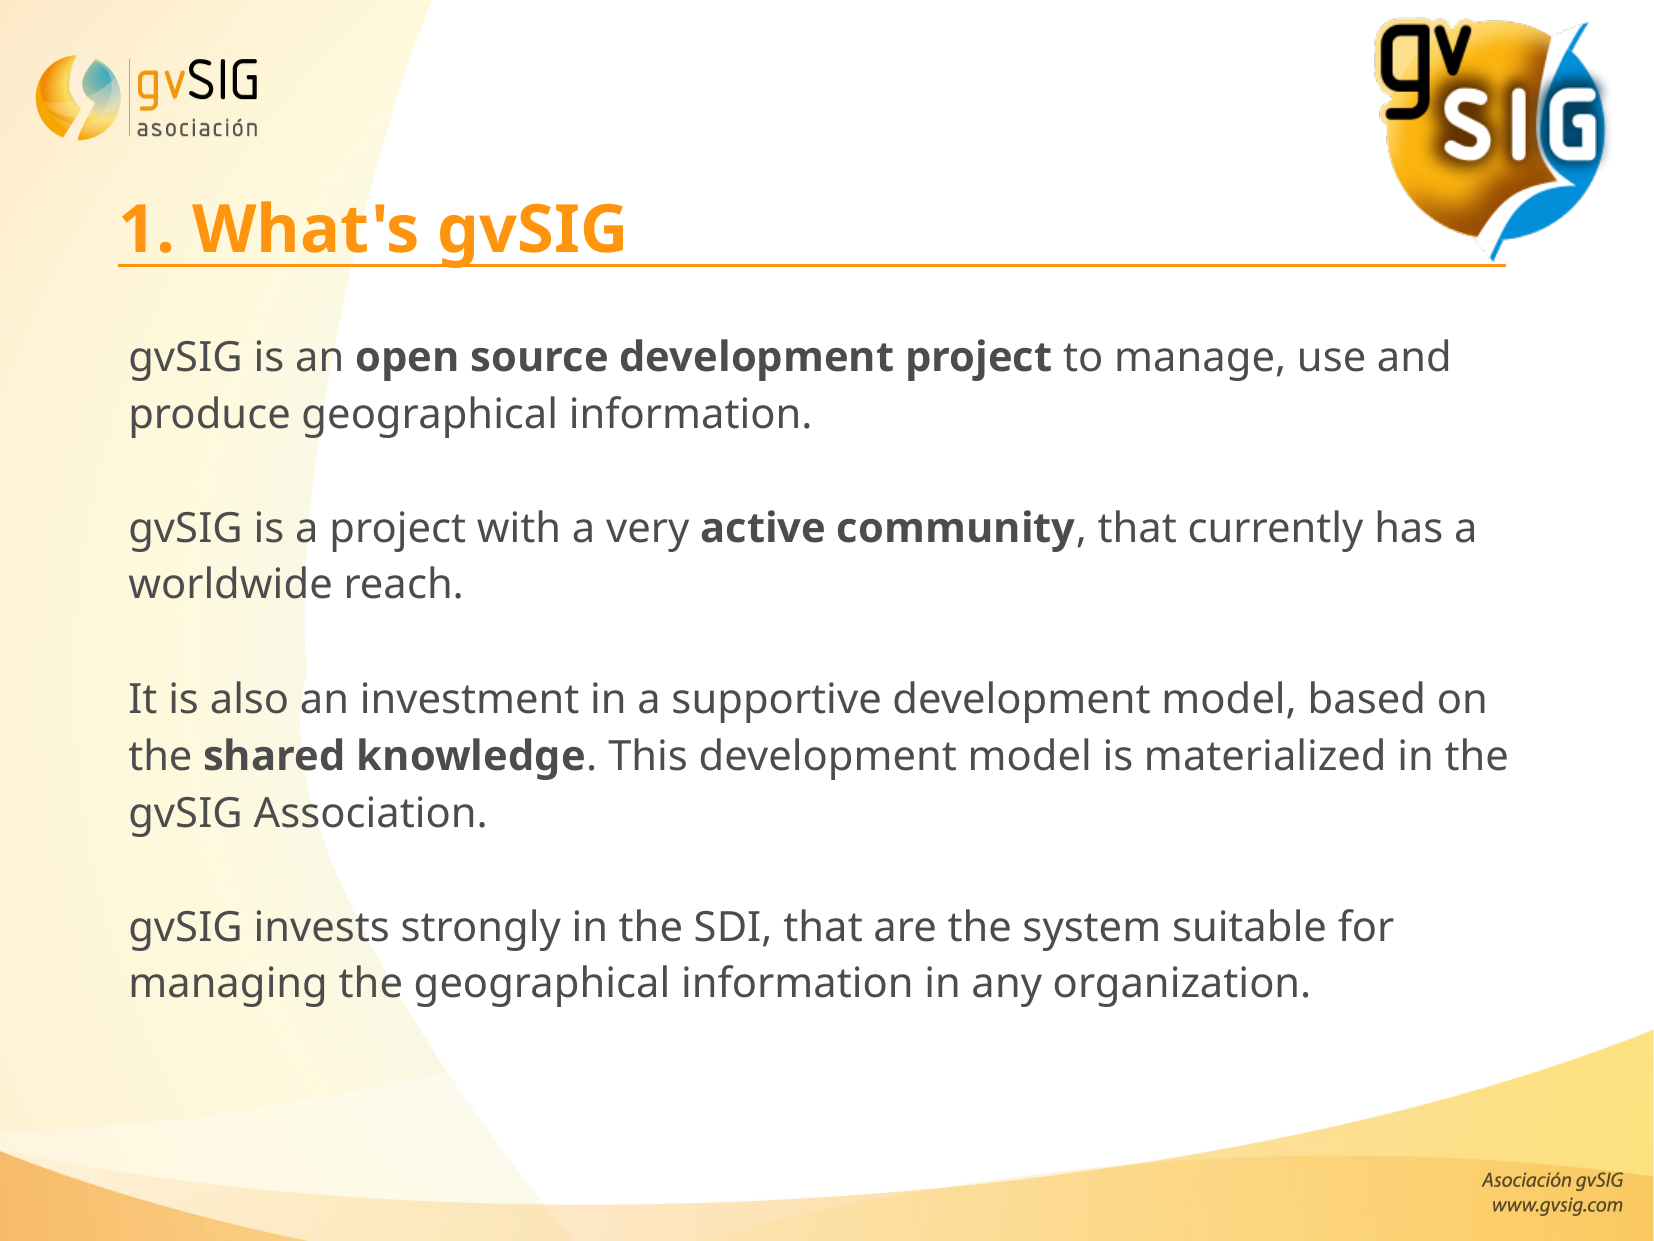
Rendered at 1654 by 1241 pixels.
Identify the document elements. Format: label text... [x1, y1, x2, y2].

picture [0, 0, 1654, 1241]
title 1. What's gvSIG [118, 177, 1347, 264]
title gvSIG is an open source development project to manage, use and produce geographical information. gvSIG is a project with a very active community, that currently has a worldwide reach. It is also an investment in a supportive development model, based on the shared knowledge. This development model is materialized in the gvSIG Association. gvSIG invests strongly in the SDI, that are the system suitable for managing the geographical information in any organization. [128, 339, 1542, 1055]
title 1. What's gvSIG [118, 267, 1347, 276]
